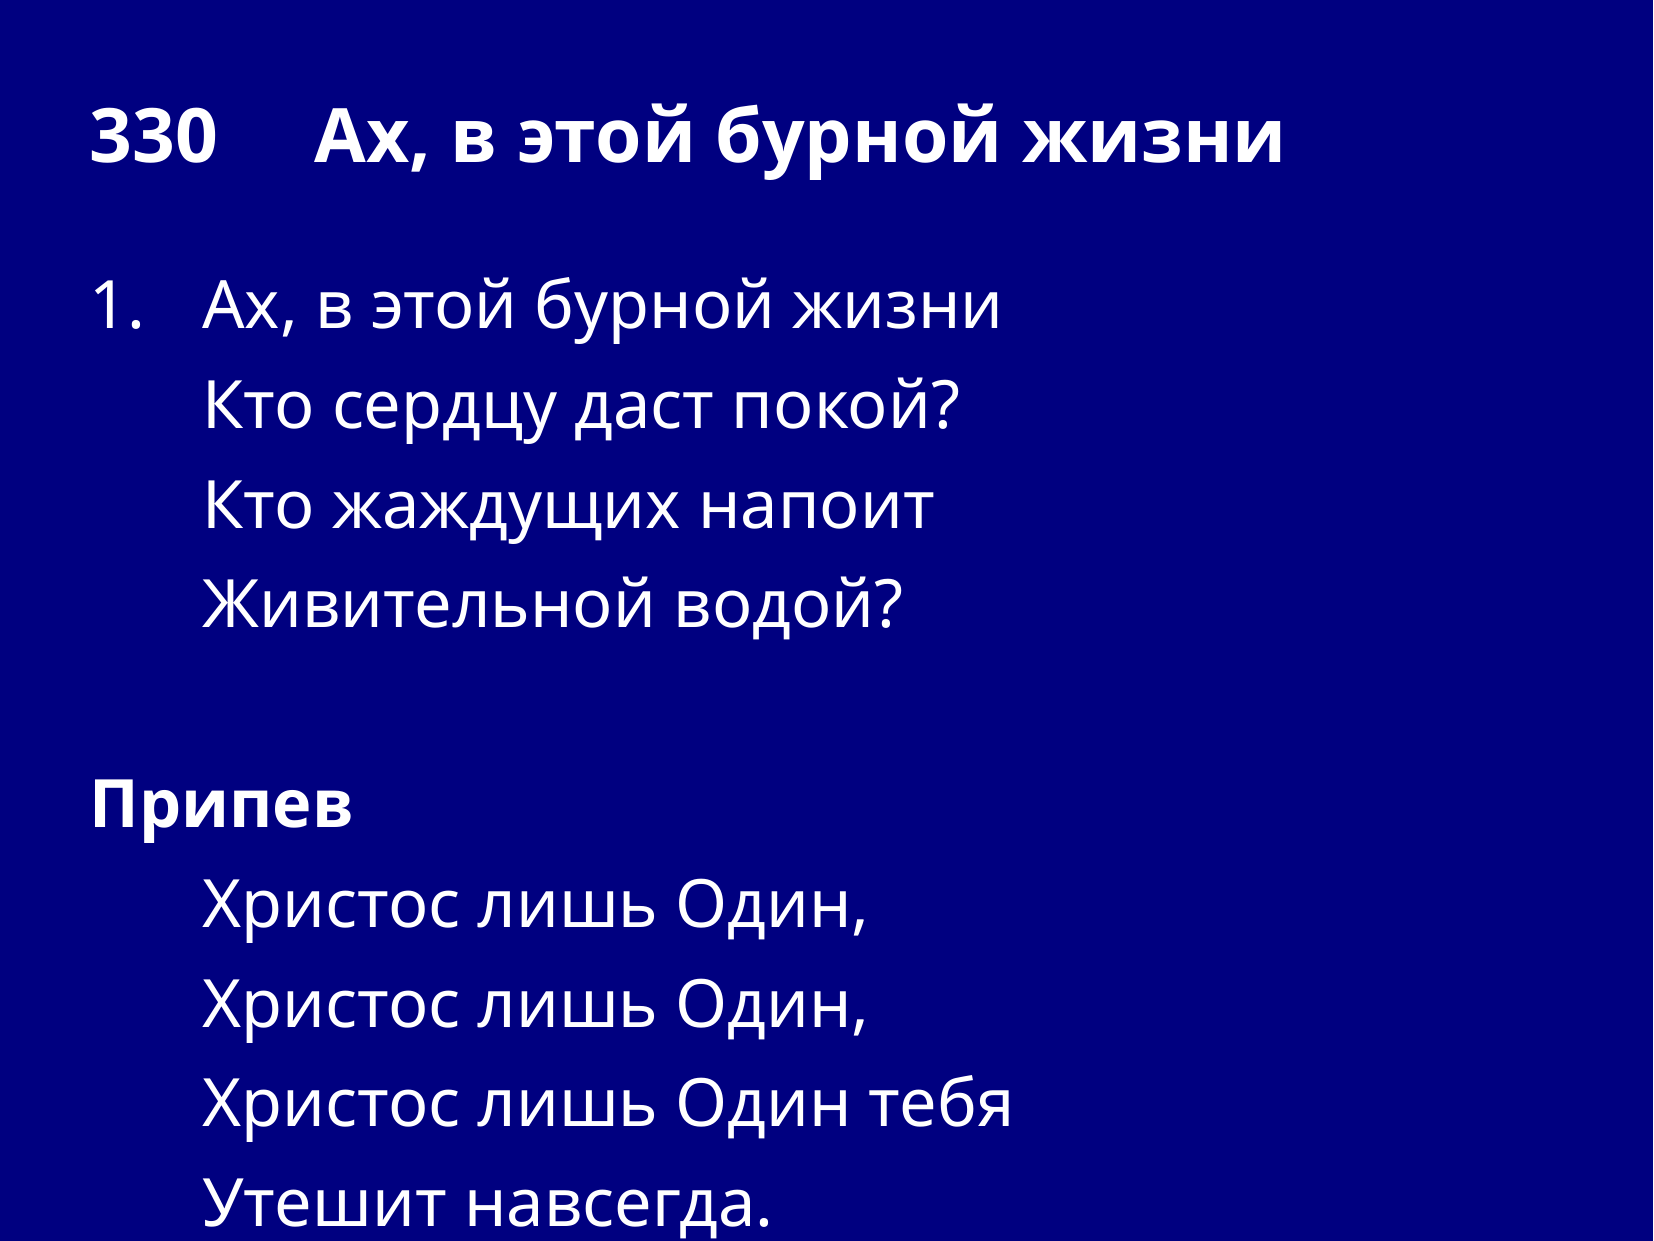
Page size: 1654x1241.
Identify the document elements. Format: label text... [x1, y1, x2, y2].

text_box 1. Ах, в этой бурной жизни Кто сердцу даст покой? Кто жаждущих напоит Живительной водой? Припев Христос лишь Один, Христос лишь Один, Христос лишь Один тебя Утешит навсегда. [75, 188, 1576, 1163]
text_box 330 Ах, в этой бурной жизни [75, 75, 1576, 188]
